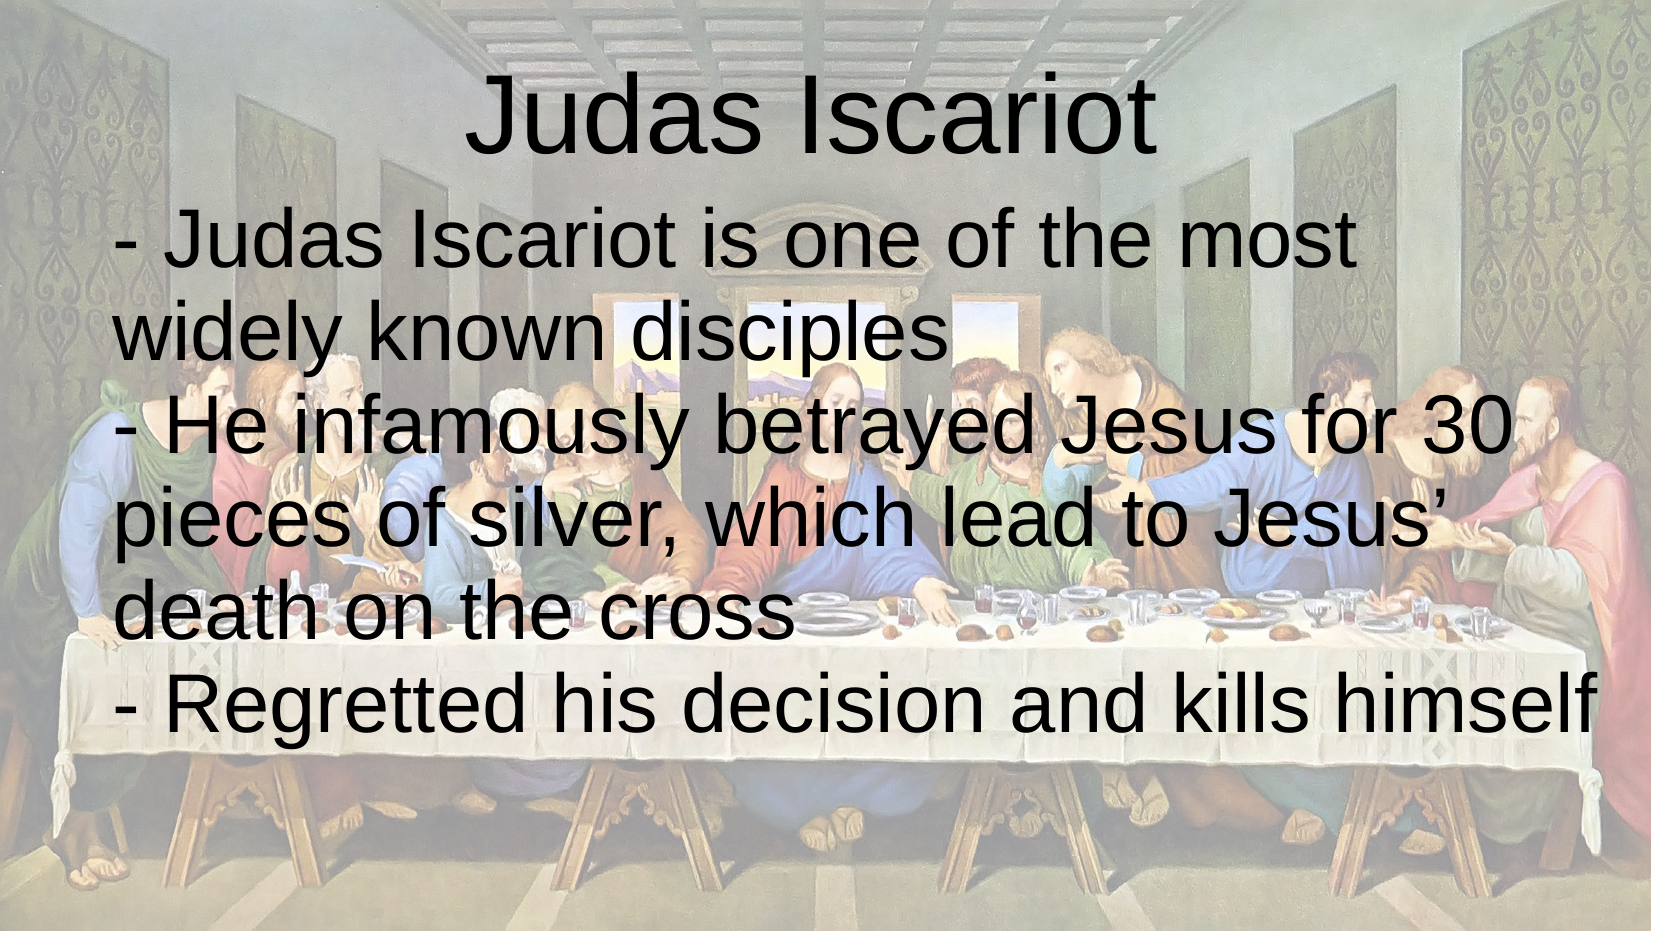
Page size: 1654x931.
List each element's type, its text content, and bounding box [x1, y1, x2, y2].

picture [0, 0, 1651, 931]
subtitle - Judas Iscariot is one of the most widely known disciples - He infamously betrayed Jesus for 30 pieces of silver, which lead to Jesus’ death on the cross - Regretted his decision and kills himself [112, 192, 1601, 751]
title Judas Iscariot [82, 37, 1571, 193]
